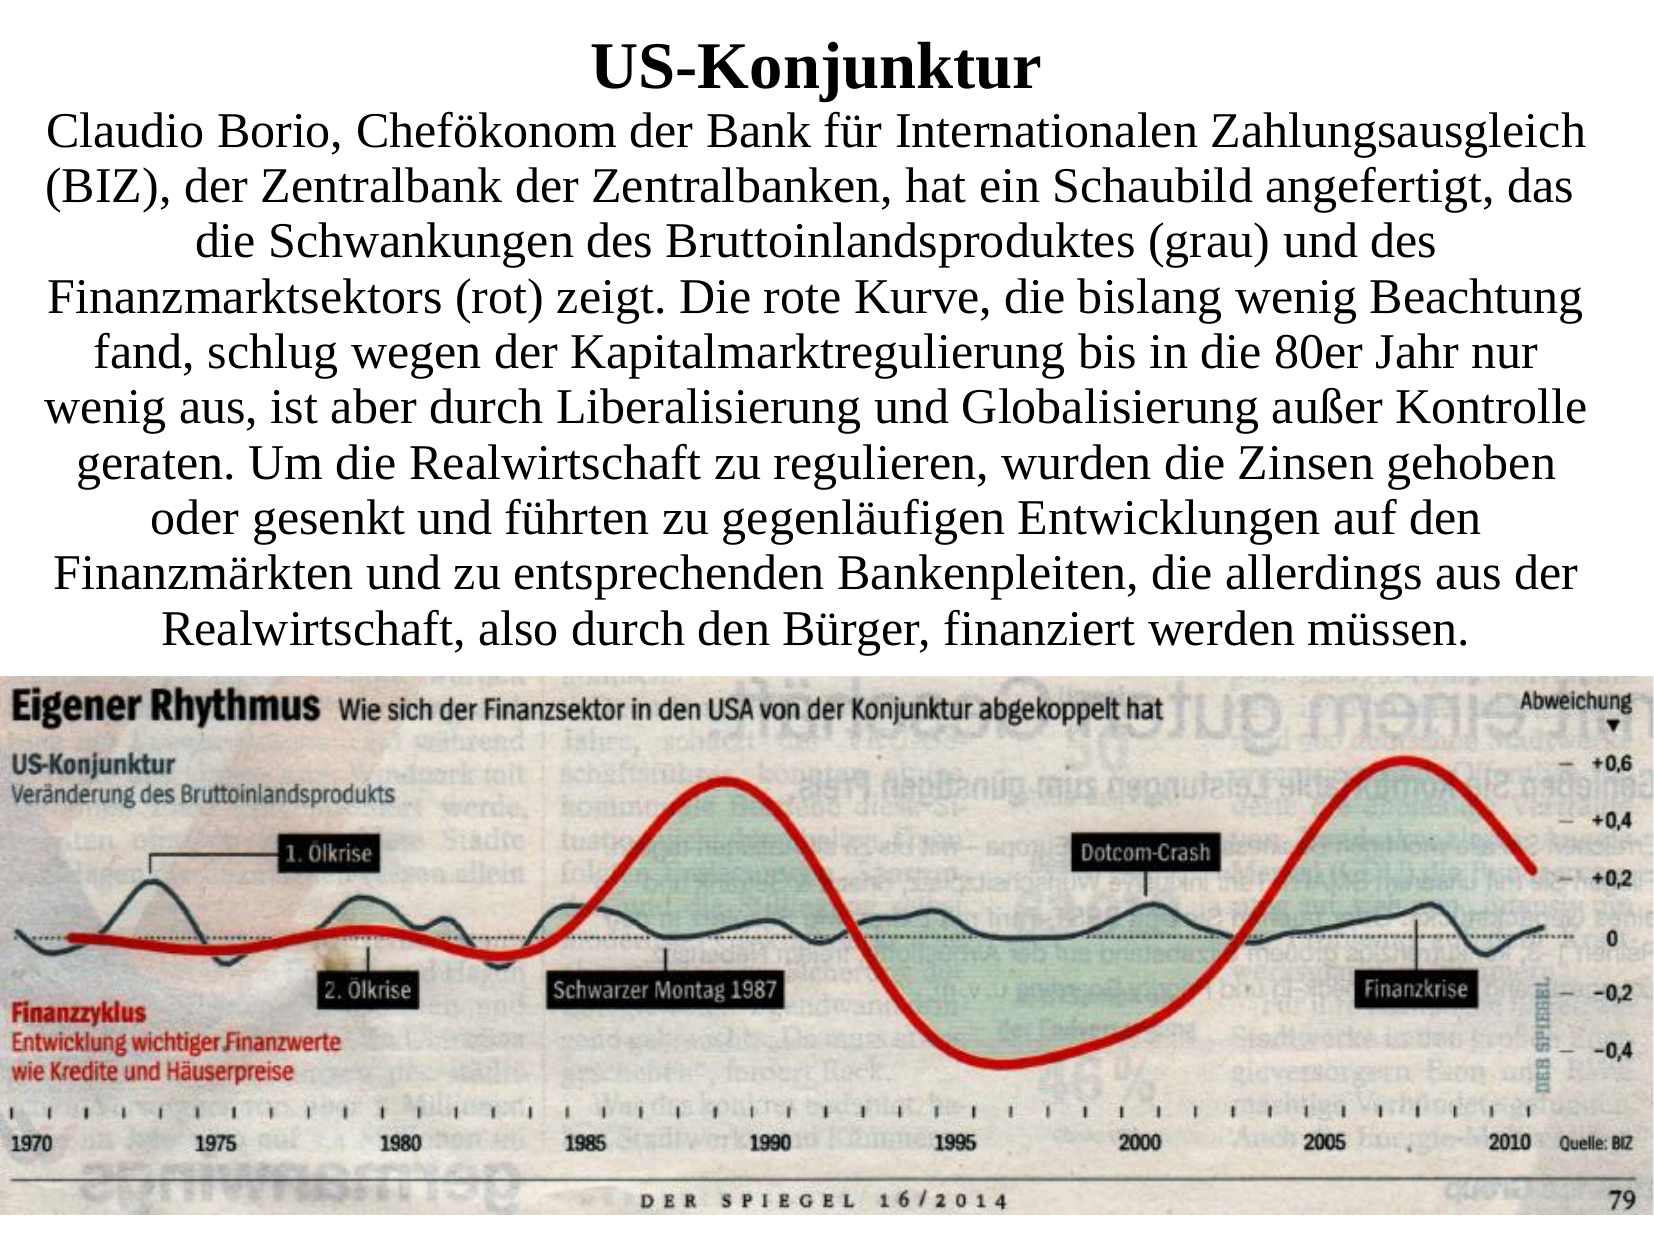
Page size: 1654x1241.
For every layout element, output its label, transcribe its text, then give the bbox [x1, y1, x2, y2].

picture [0, 676, 1654, 1215]
text_box US-Konjunktur Claudio Borio, Chefökonom der Bank für Internationalen Zahlungsausgleich (BIZ), der Zentralbank der Zentralbanken, hat ein Schaubild angefertigt, das die Schwankungen des Bruttoinlandsproduktes (grau) und des Finanzmarktsektors (rot) zeigt. Die rote Kurve, die bislang wenig Beachtung fand, schlug wegen der Kapitalmarktregulierung bis in die 80er Jahr nur wenig aus, ist aber durch Liberalisierung und Globalisierung außer Kontrolle geraten. Um die Realwirtschaft zu regulieren, wurden die Zinsen gehoben oder gesenkt und führten zu gegenläufigen Entwicklungen auf den Finanzmärkten und zu entsprechenden Bankenpleiten, die allerdings aus der Realwirtschaft, also durch den Bürger, finanziert werden müssen. [29, 21, 1620, 664]
